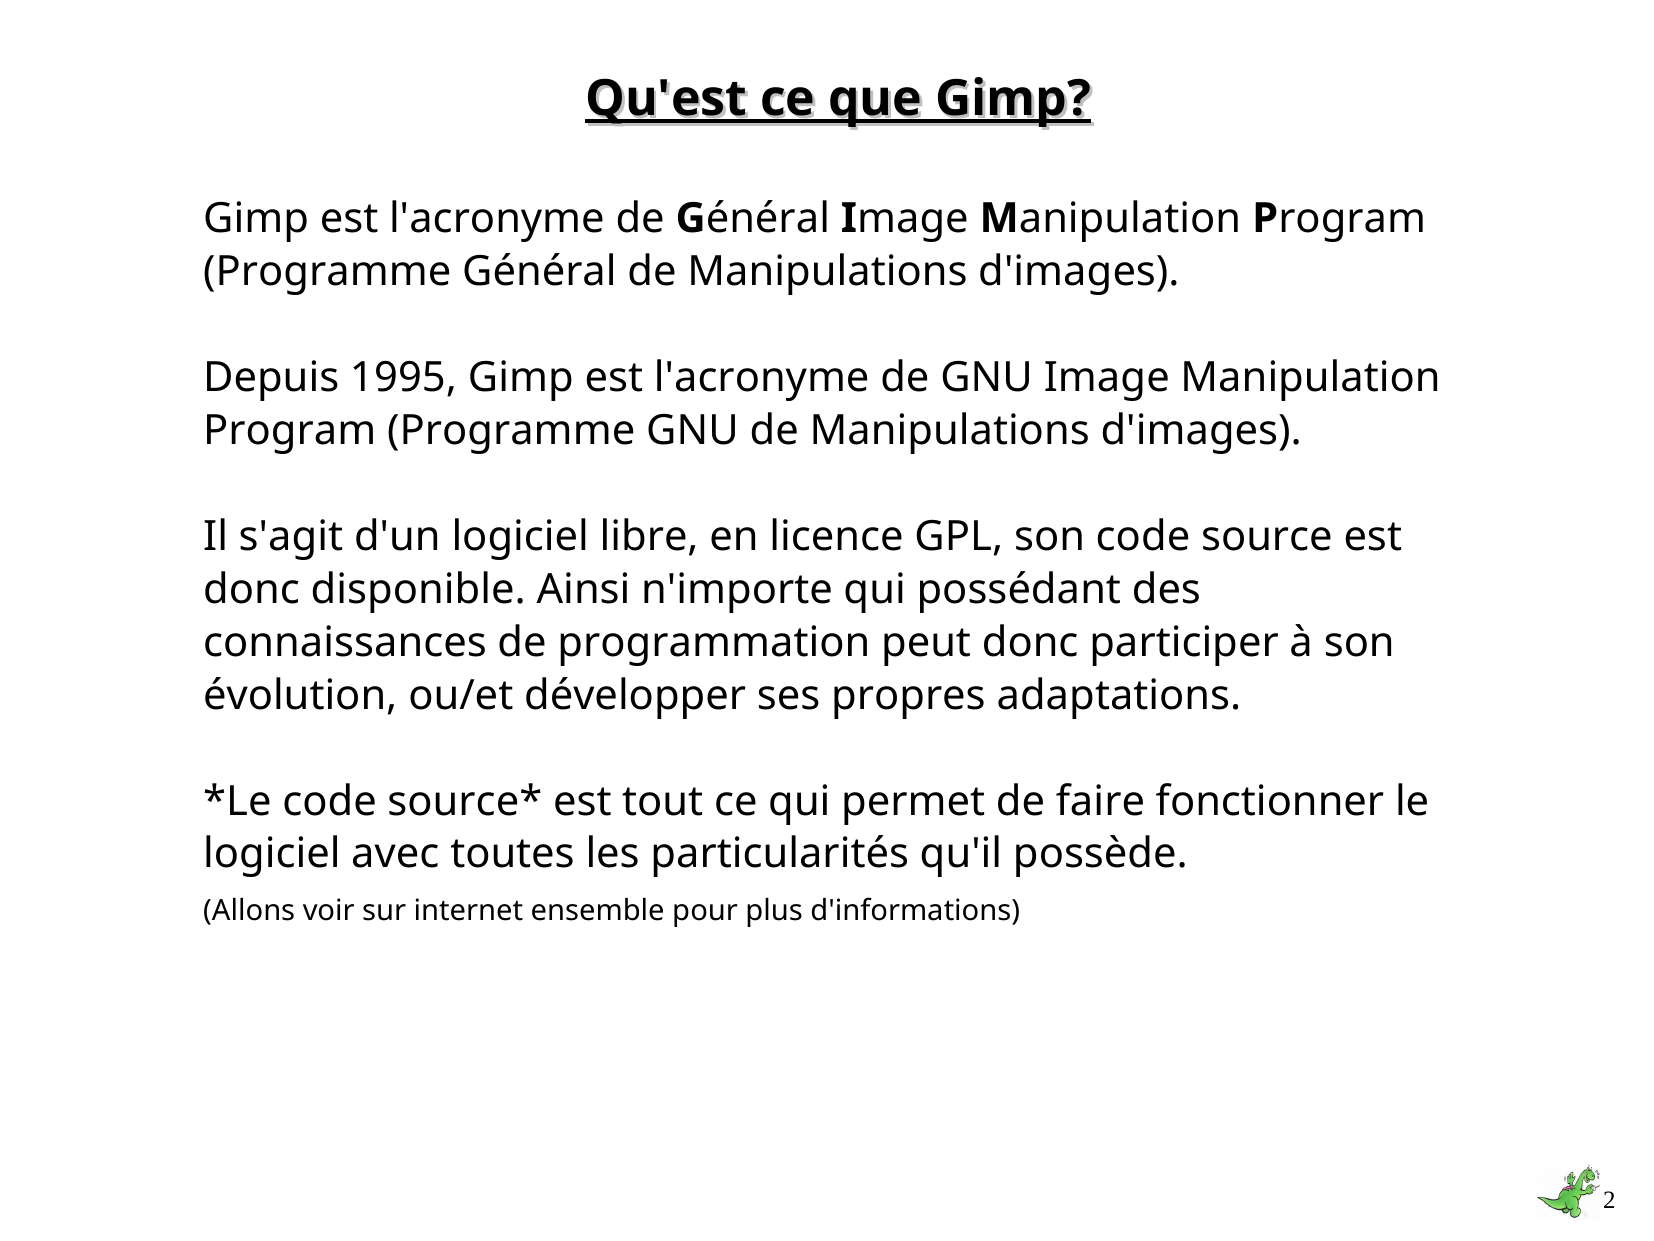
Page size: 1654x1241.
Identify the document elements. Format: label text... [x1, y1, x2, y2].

picture [1536, 1163, 1600, 1220]
text_box 2 [1603, 1186, 1632, 1214]
text_box Qu'est ce que Gimp? Gimp est l'acronyme de Général Image Manipulation Program (Programme Général de Manipulations d'images). Depuis 1995, Gimp est l'acronyme de GNU Image Manipulation Program (Programme GNU de Manipulations d'images). Il s'agit d'un logiciel libre, en licence GPL, son code source est donc disponible. Ainsi n'importe qui possédant des connaissances de programmation peut donc participer à son évolution, ou/et développer ses propres adaptations. *Le code source* est tout ce qui permet de faire fonctionner le logiciel avec toutes les particularités qu'il possède. (Allons voir sur internet ensemble pour plus d'informations) [41, 82, 1636, 1140]
